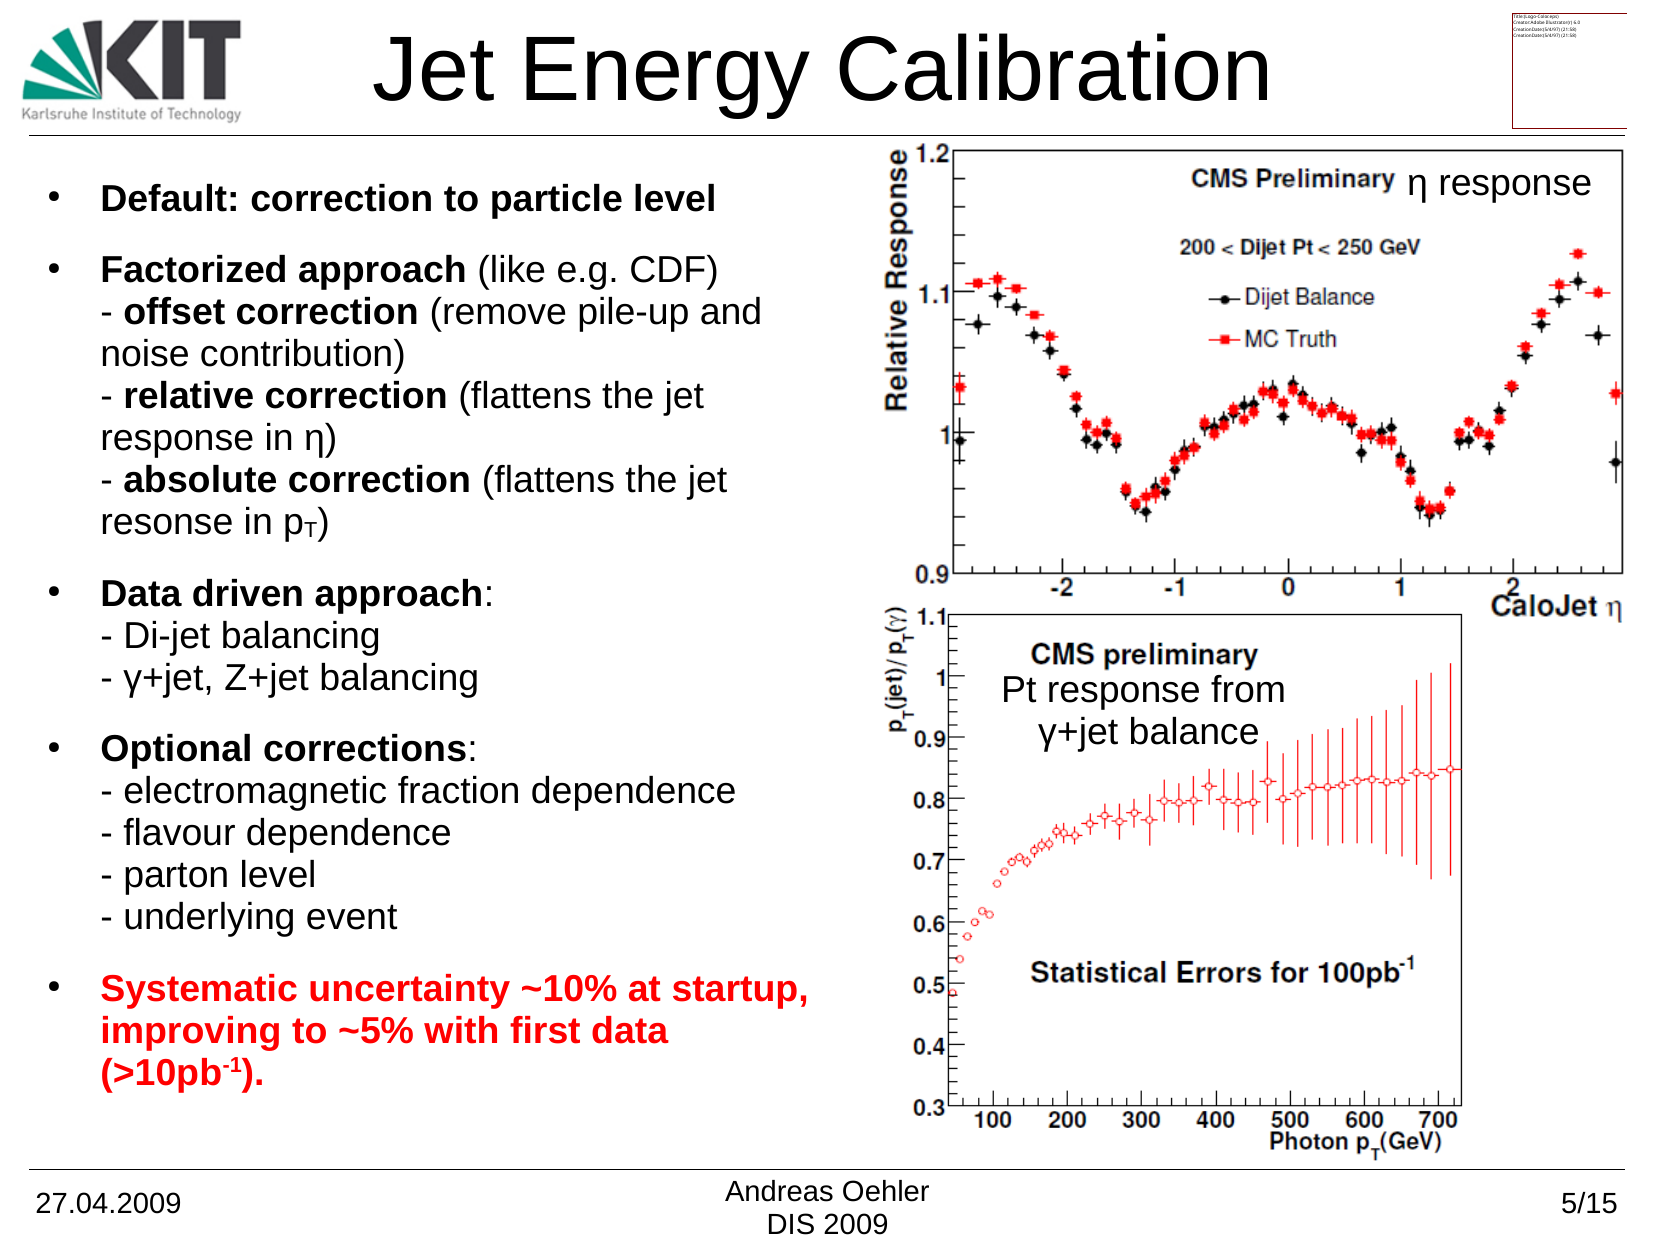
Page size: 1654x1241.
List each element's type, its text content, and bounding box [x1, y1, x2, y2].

picture [11, 15, 251, 128]
picture [880, 139, 1625, 1164]
title Jet Energy Calibration [82, 17, 1565, 121]
text_box η response [1381, 153, 1608, 213]
text_box Pt response from γ+jet balance [986, 661, 1312, 773]
list Default: correction to particle level Factorized approach (like e.g. CDF) - offset correction (remove pile-up and noise contribution) - relative correction (flattens the jet response in η) - absolute correction (flattens the jet resonse in pT) Data driven approach: - Di-jet balancing - γ+jet, Z+jet balancing Optional corrections: - electromagnetic fraction dependence - flavour dependence - parton level - underlying event Systematic uncertainty ~10% at startup, improving to ~5% with first data (>10pb-1). [29, 177, 857, 1109]
